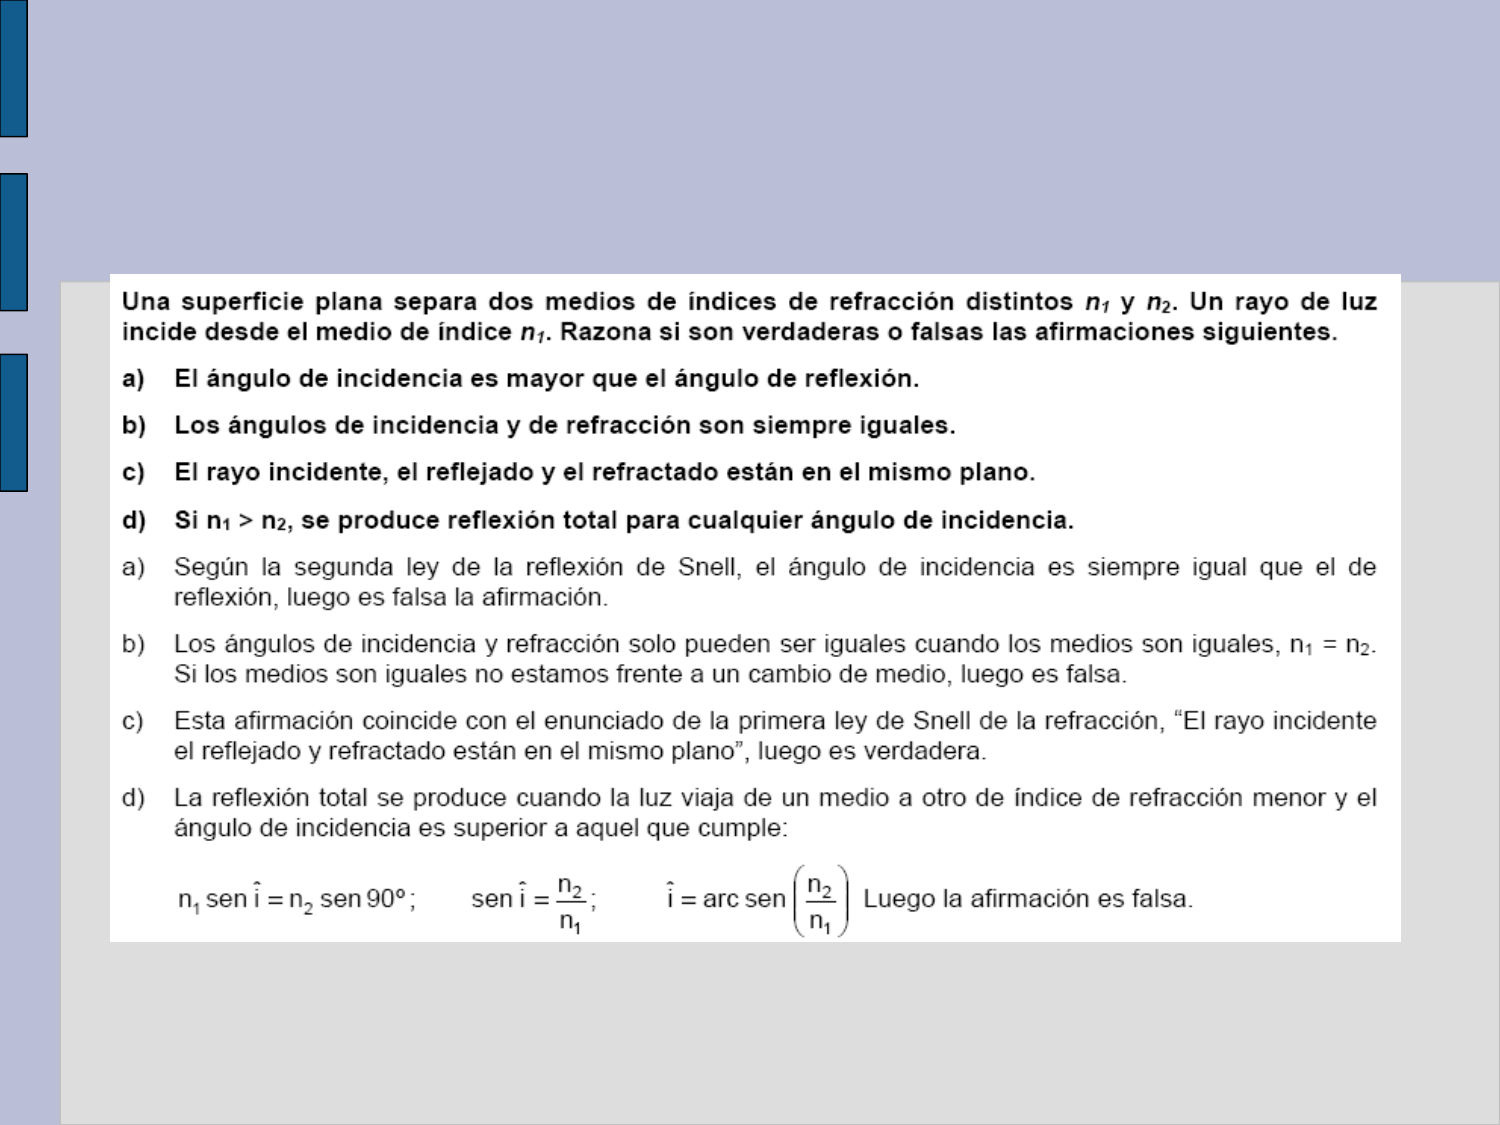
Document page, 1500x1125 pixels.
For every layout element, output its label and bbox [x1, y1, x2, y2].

picture [110, 274, 1401, 942]
